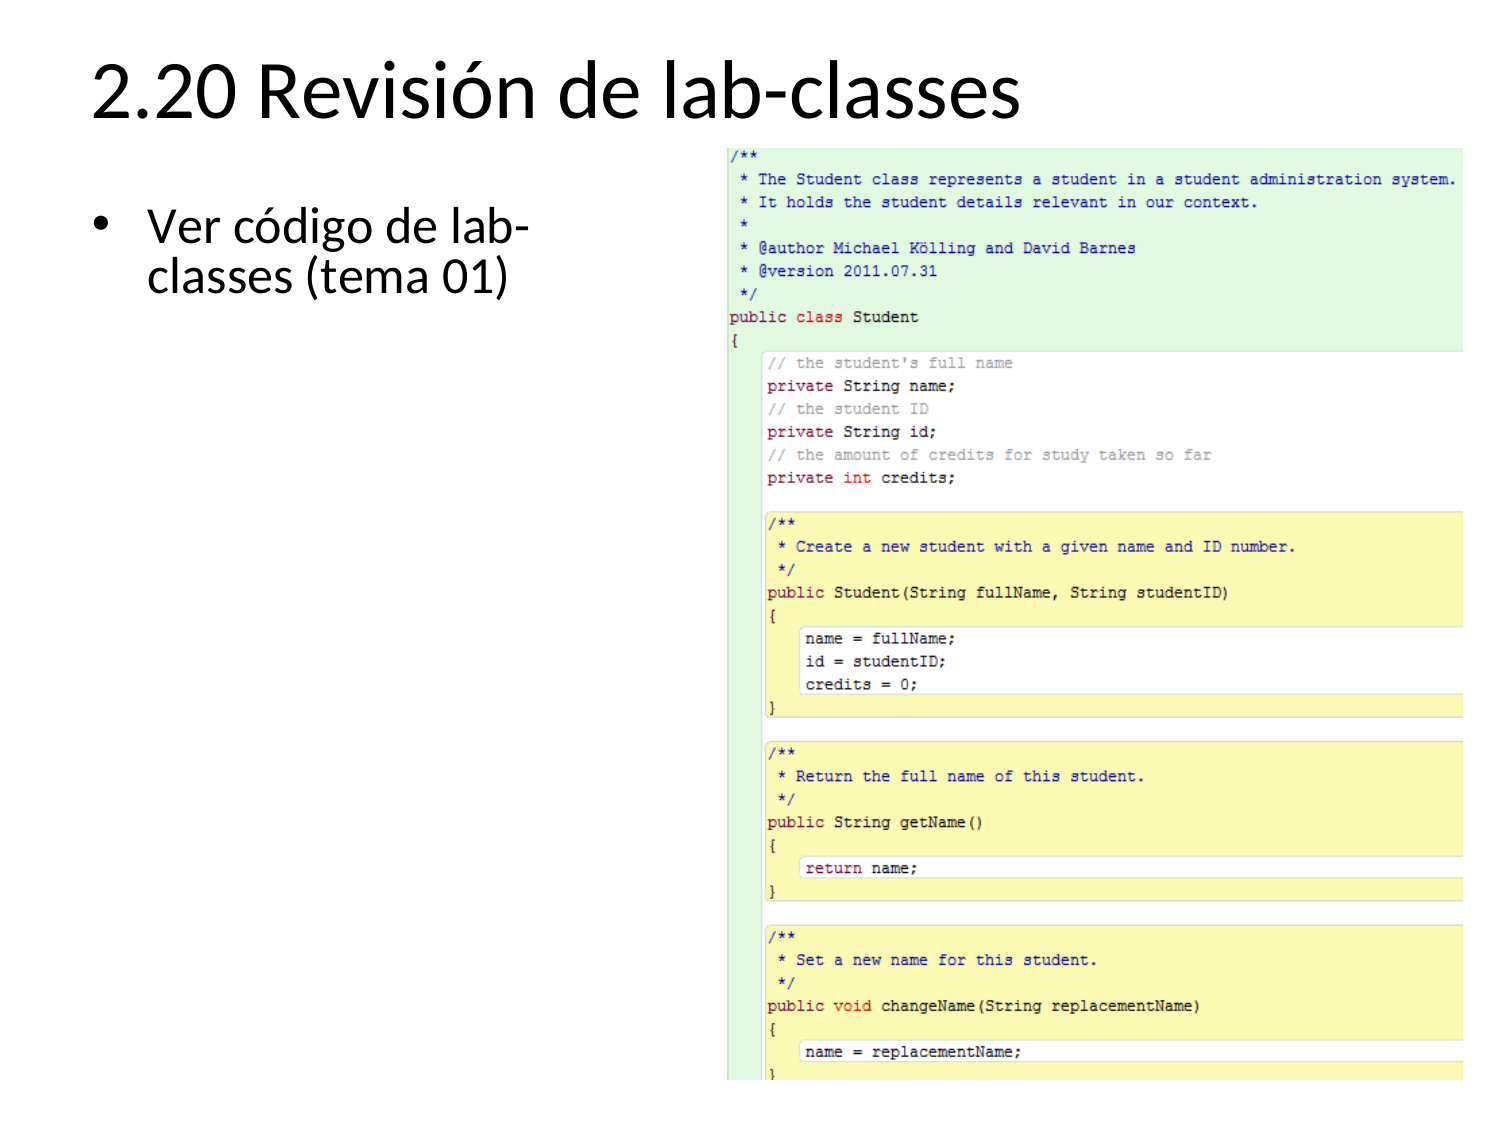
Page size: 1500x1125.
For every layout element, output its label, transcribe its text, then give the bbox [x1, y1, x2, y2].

list Ver código de lab-classes (tema 01) [76, 196, 668, 319]
title 2.20 Revisión de lab-classes [75, 45, 1426, 126]
picture [726, 148, 1463, 1080]
